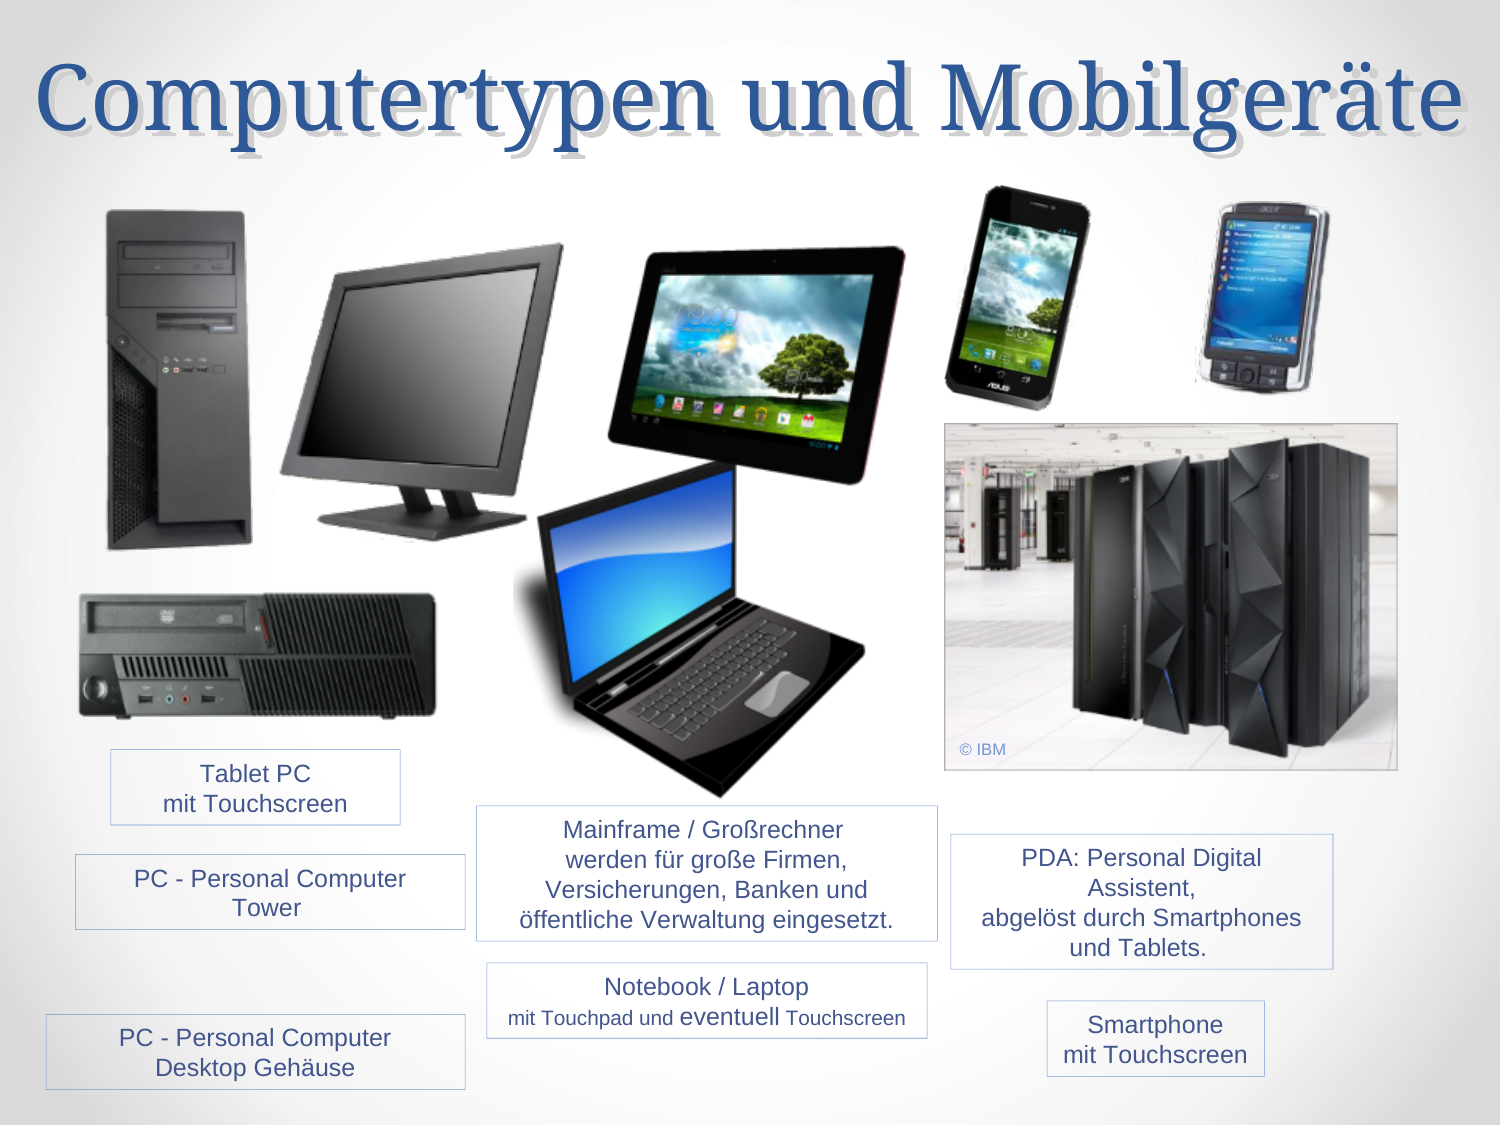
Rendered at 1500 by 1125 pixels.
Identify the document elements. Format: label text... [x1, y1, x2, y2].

title Computertypen und Mobilgeräte [17, 20, 1483, 157]
text_box Mainframe / Großrechner werden für große Firmen, Versicherungen, Banken und öffentliche Verwaltung eingesetzt. [476, 805, 938, 942]
text_box PDA: Personal Digital Assistent, abgelöst durch Smartphones und Tablets. [950, 834, 1333, 970]
picture [0, 0, 1500, 1125]
text_box © IBM [944, 732, 1028, 767]
text_box PC - Personal Computer Desktop Gehäuse [46, 1014, 466, 1090]
text_box Notebook / Laptop mit Touchpad und eventuell Touchscreen [486, 962, 928, 1039]
text_box PC - Personal Computer Tower [75, 854, 466, 930]
text_box Tablet PC mit Touchscreen [110, 749, 401, 826]
text_box Smartphone mit Touchscreen [1047, 1000, 1265, 1077]
